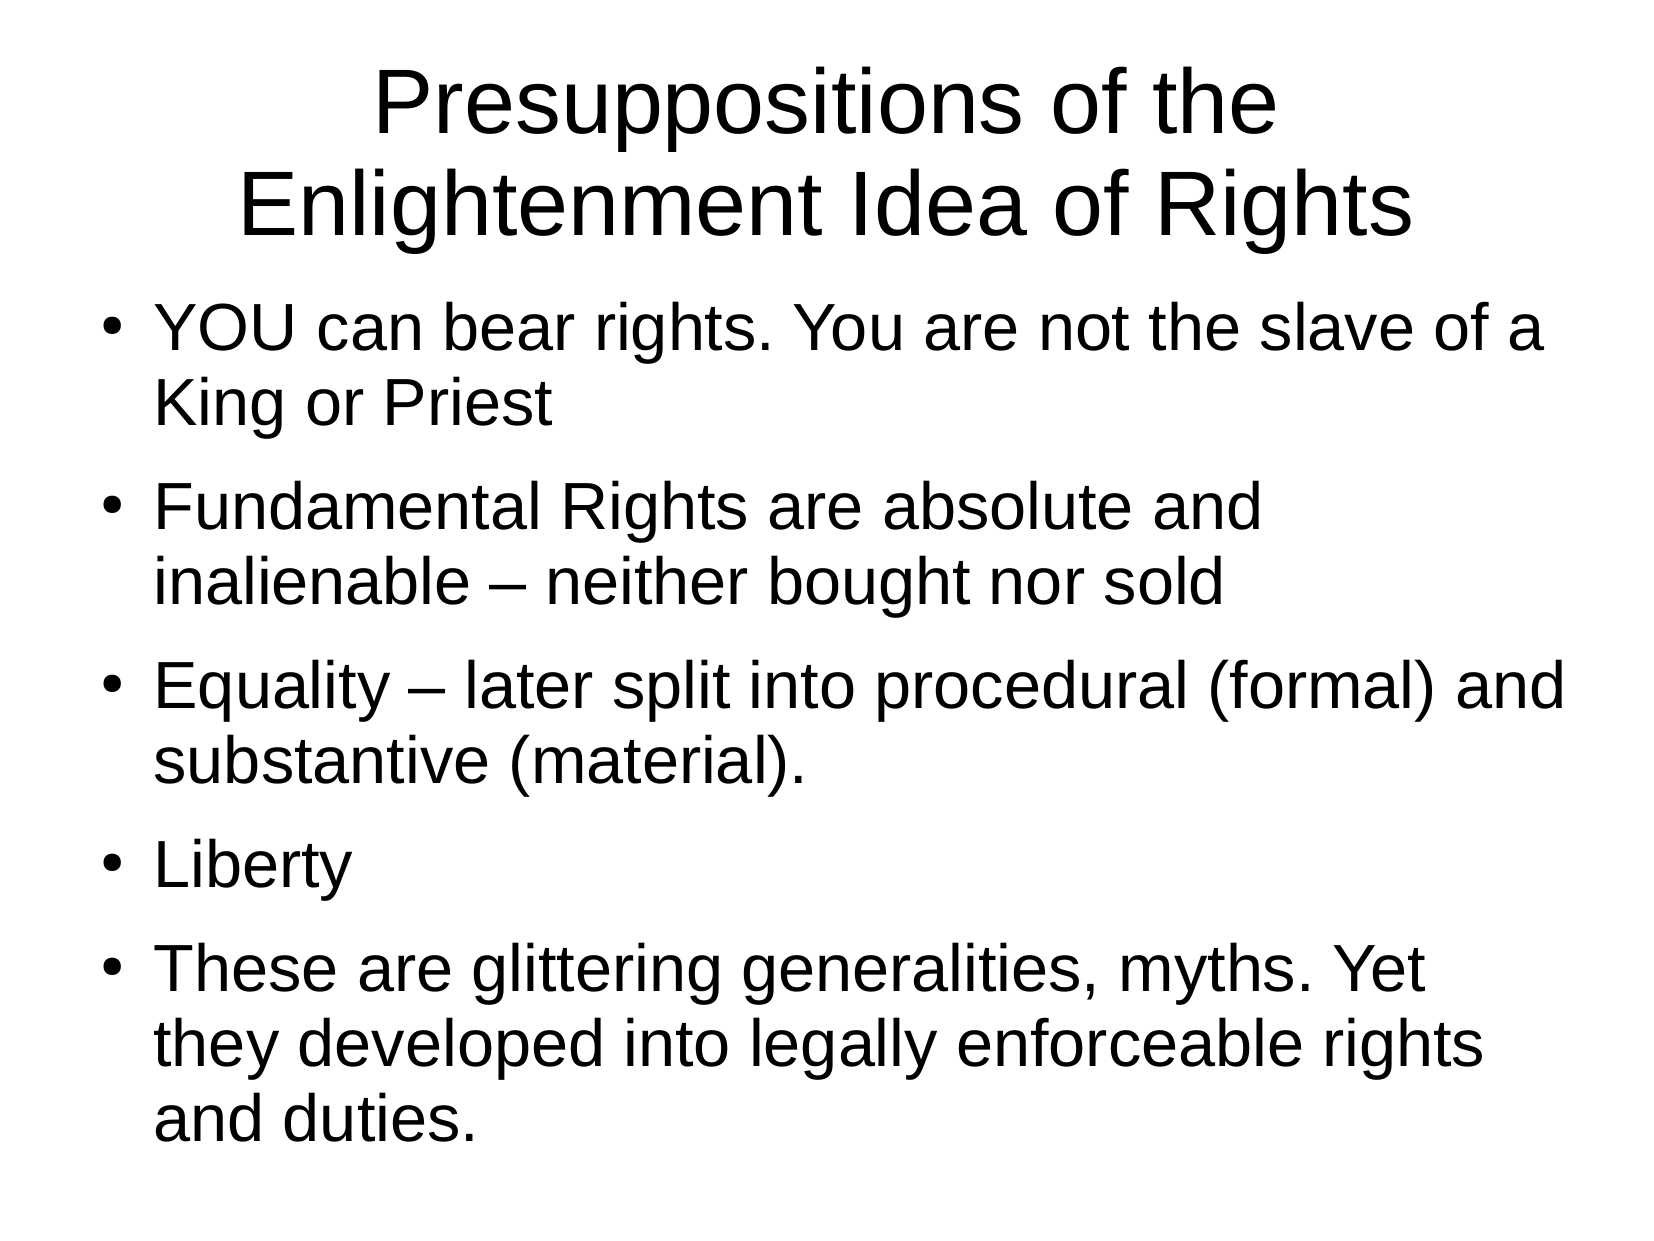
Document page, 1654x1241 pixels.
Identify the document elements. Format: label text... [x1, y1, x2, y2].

list YOU can bear rights. You are not the slave of a King or Priest Fundamental Rights are absolute and inalienable – neither bought nor sold Equality – later split into procedural (formal) and substantive (material). Liberty These are glittering generalities, myths. Yet they developed into legally enforceable rights and duties. [82, 290, 1571, 1156]
title Presuppositions of the Enlightenment Idea of Rights [82, 49, 1571, 257]
